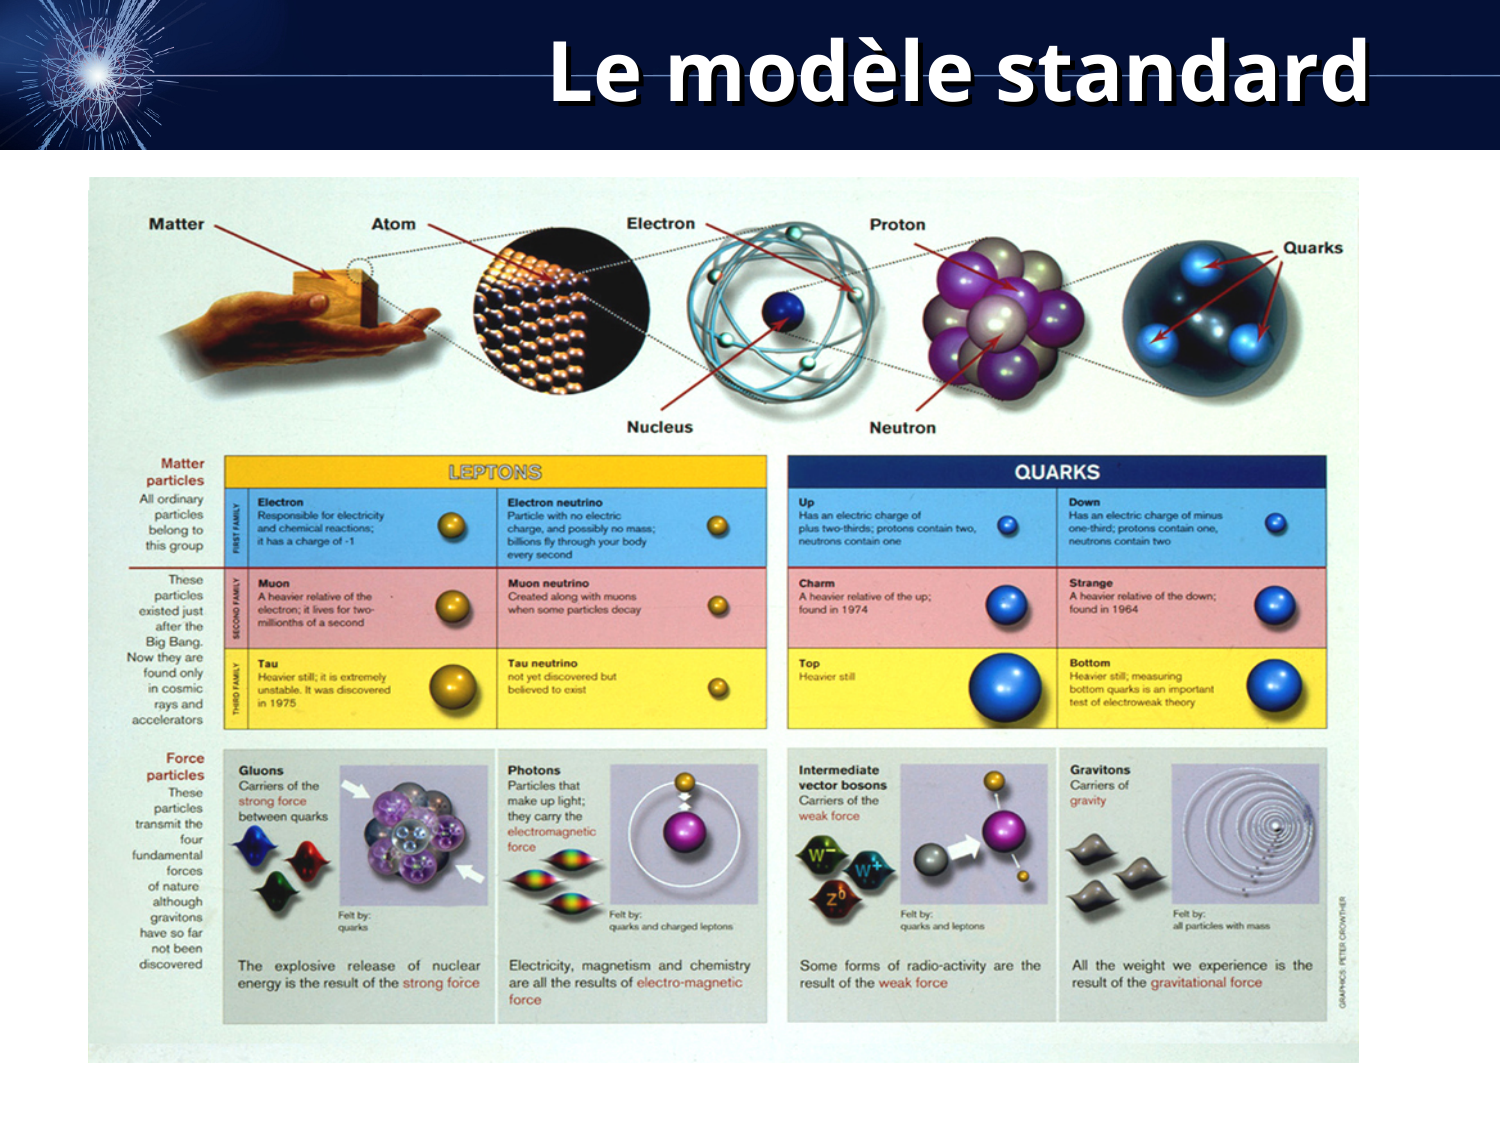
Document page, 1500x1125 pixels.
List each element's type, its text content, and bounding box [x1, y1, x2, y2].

picture [0, 0, 1500, 150]
title Le modèle standard [531, 11, 1500, 128]
picture [88, 177, 1359, 1063]
